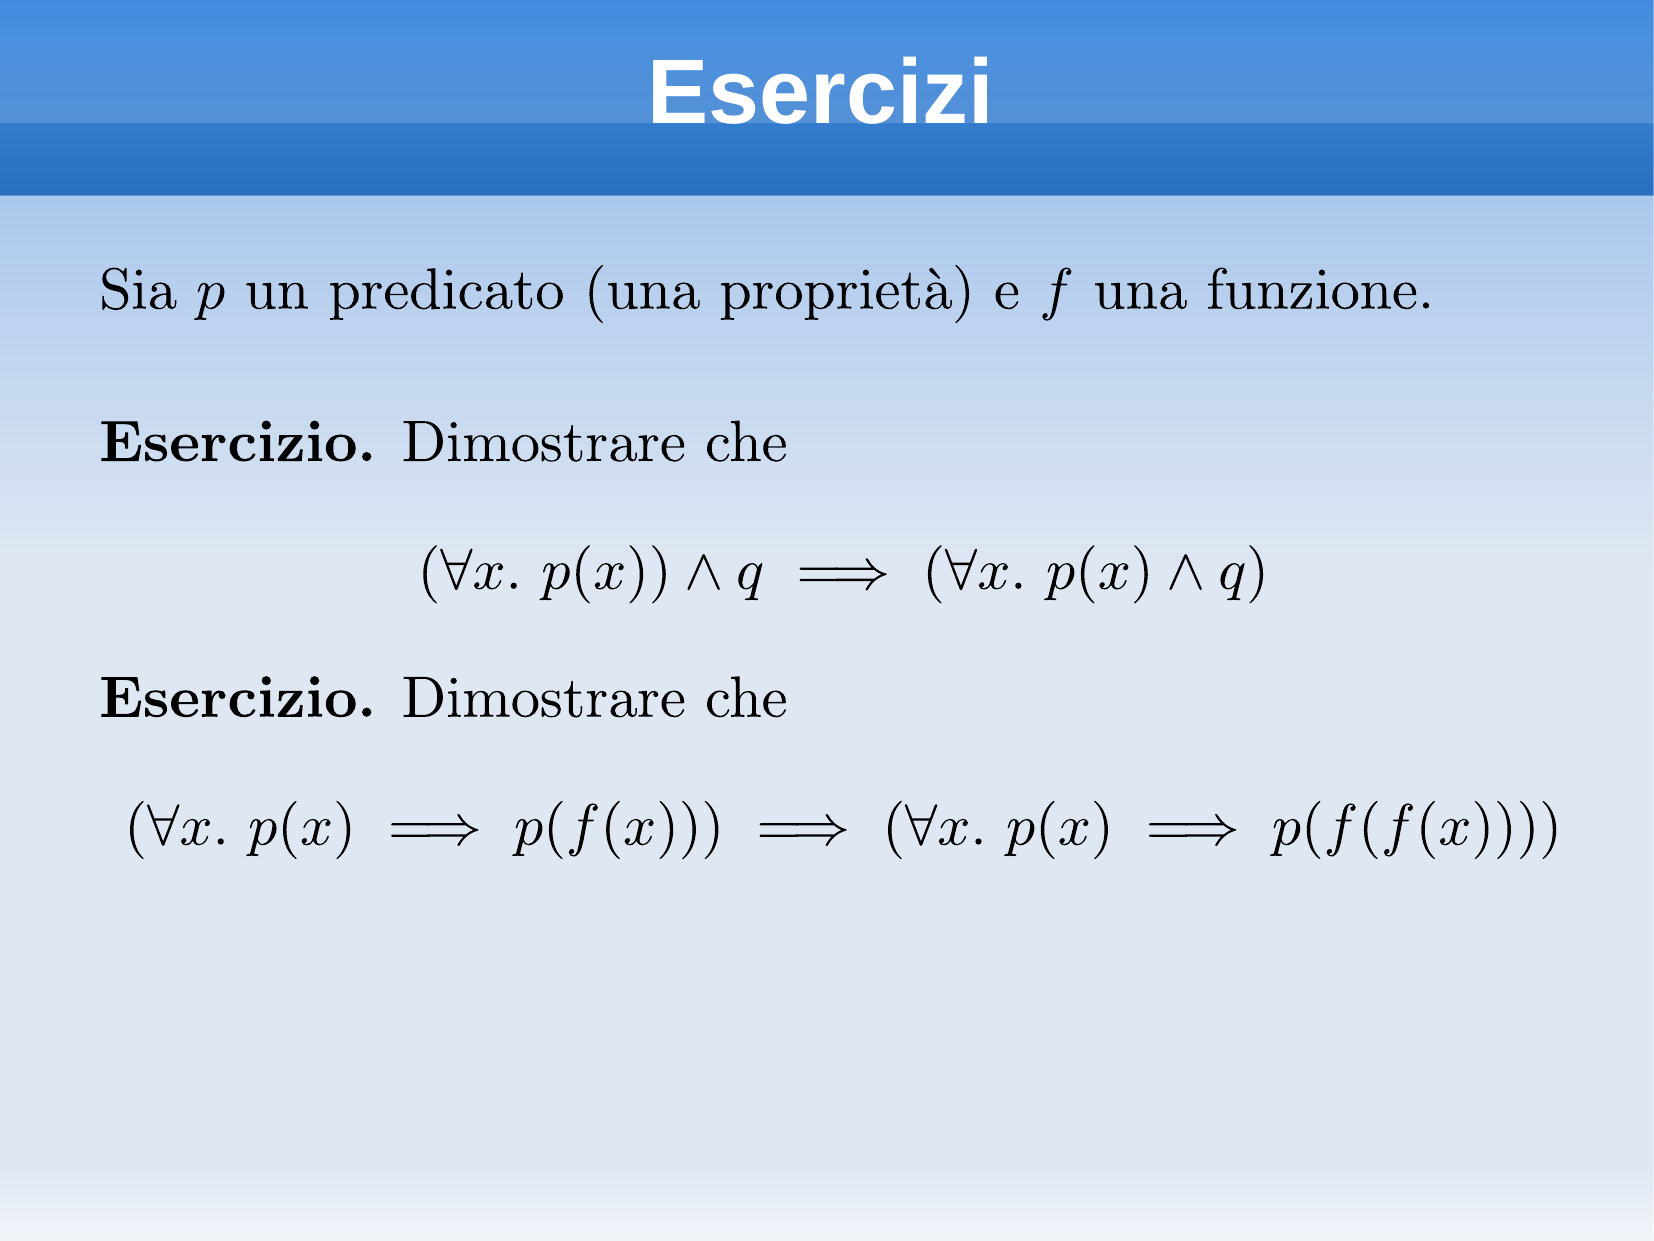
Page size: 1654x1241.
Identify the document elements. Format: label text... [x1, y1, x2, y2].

text_box [98, 264, 1562, 860]
title Esercizi [76, 0, 1565, 196]
picture [0, 0, 1654, 1241]
